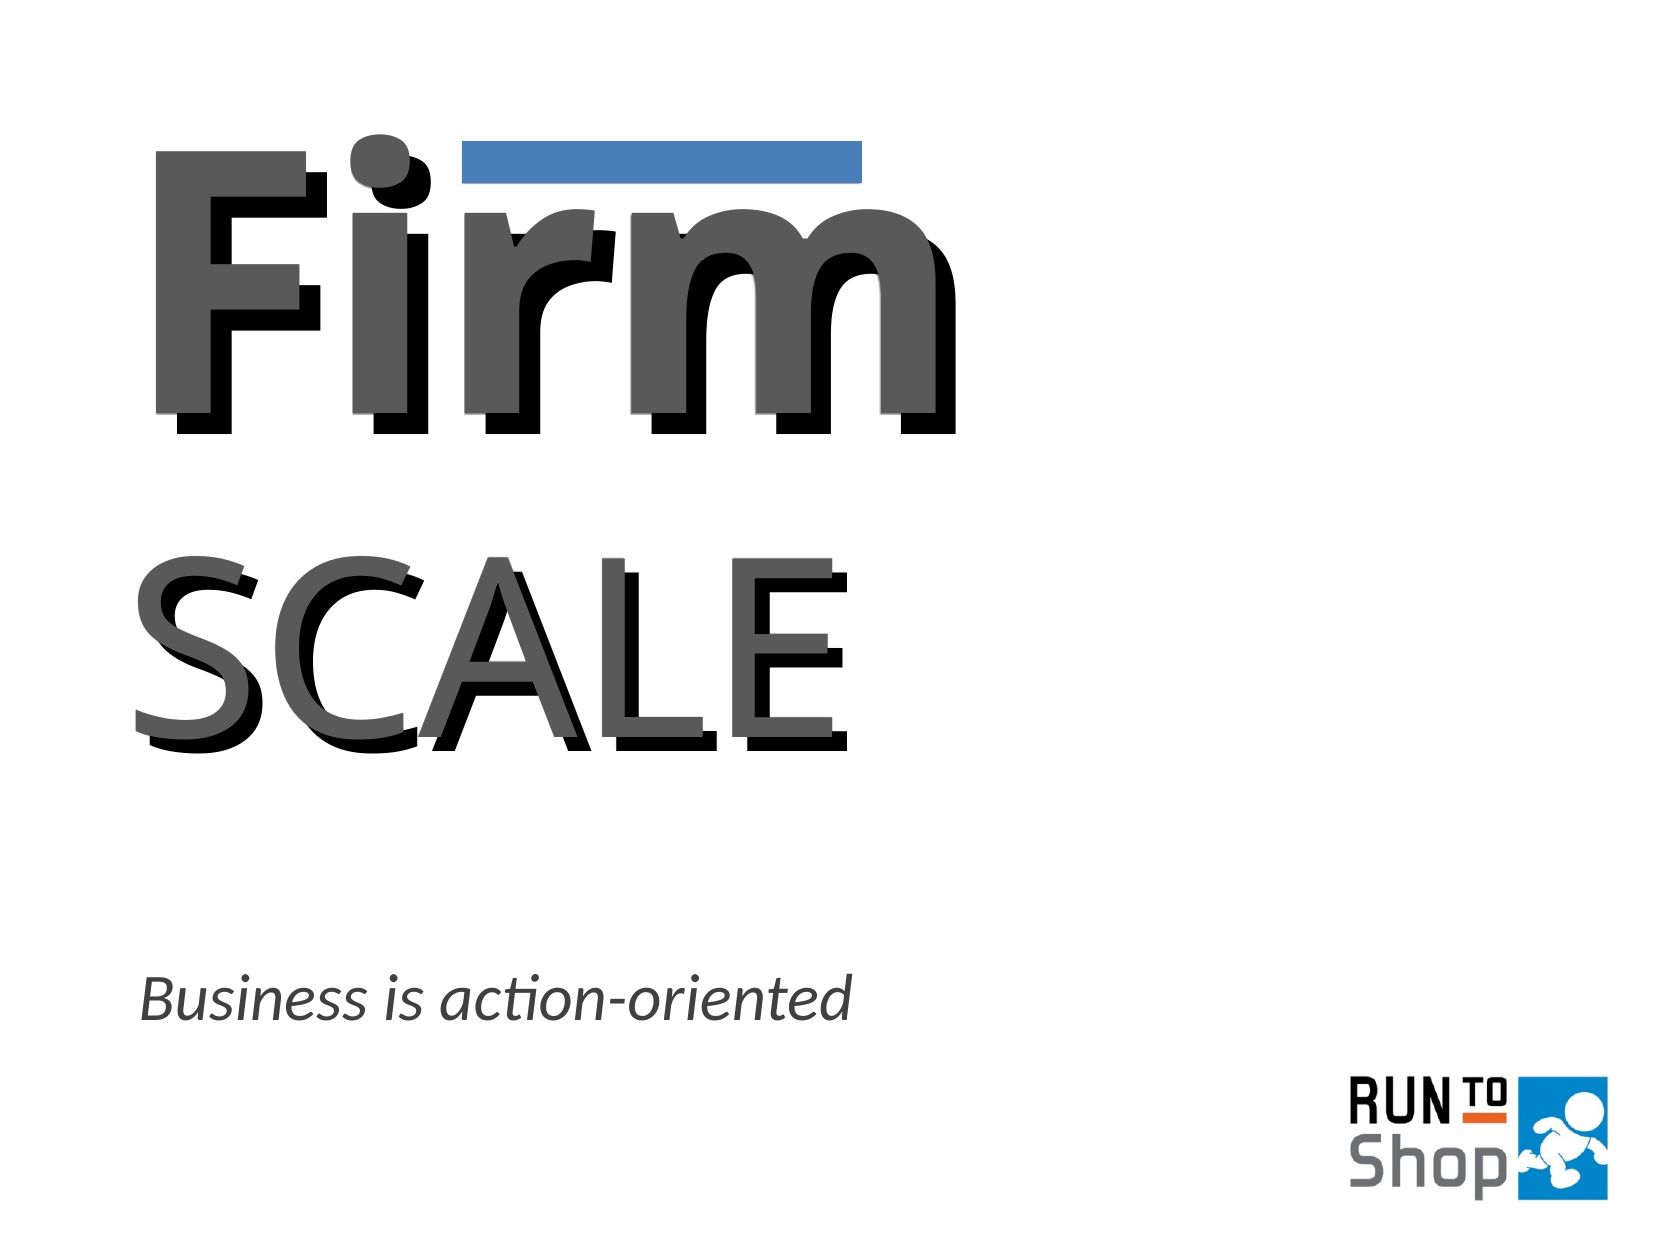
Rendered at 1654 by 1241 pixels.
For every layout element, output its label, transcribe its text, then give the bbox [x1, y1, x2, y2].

picture [1347, 1075, 1609, 1202]
text_box Business is action-oriented [123, 906, 970, 1060]
text_box Firm SCALE [123, 47, 1374, 1063]
